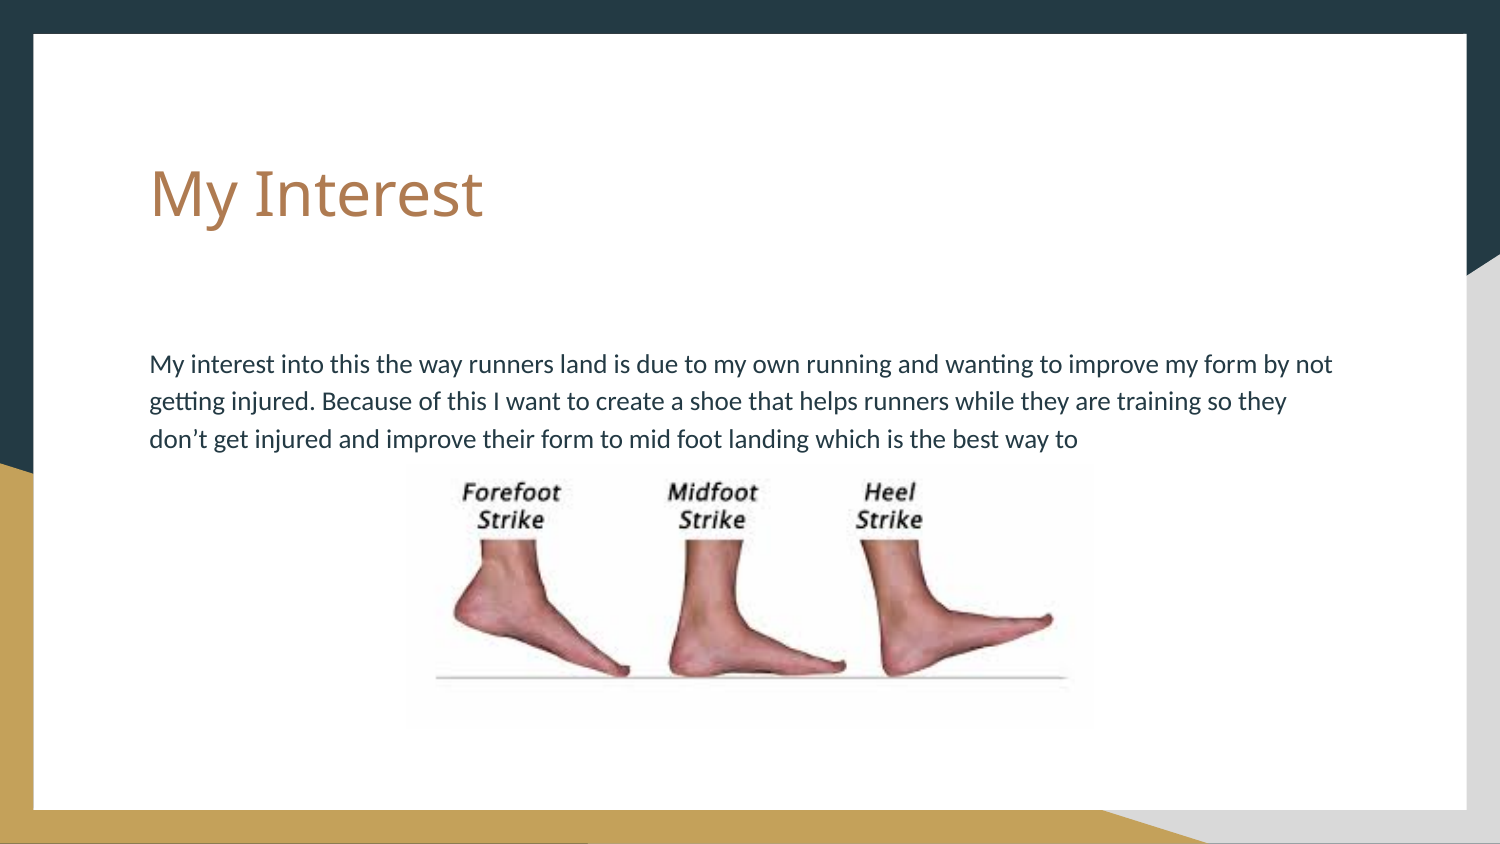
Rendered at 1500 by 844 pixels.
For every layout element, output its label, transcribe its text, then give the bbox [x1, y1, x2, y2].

list My interest into this the way runners land is due to my own running and wanting to improve my form by not getting injured. Because of this I want to create a shoe that helps runners while they are training so they don’t get injured and improve their form to mid foot landing which is the best way to [134, 326, 1366, 729]
title My Interest [134, 138, 1366, 296]
picture [406, 464, 1094, 729]
